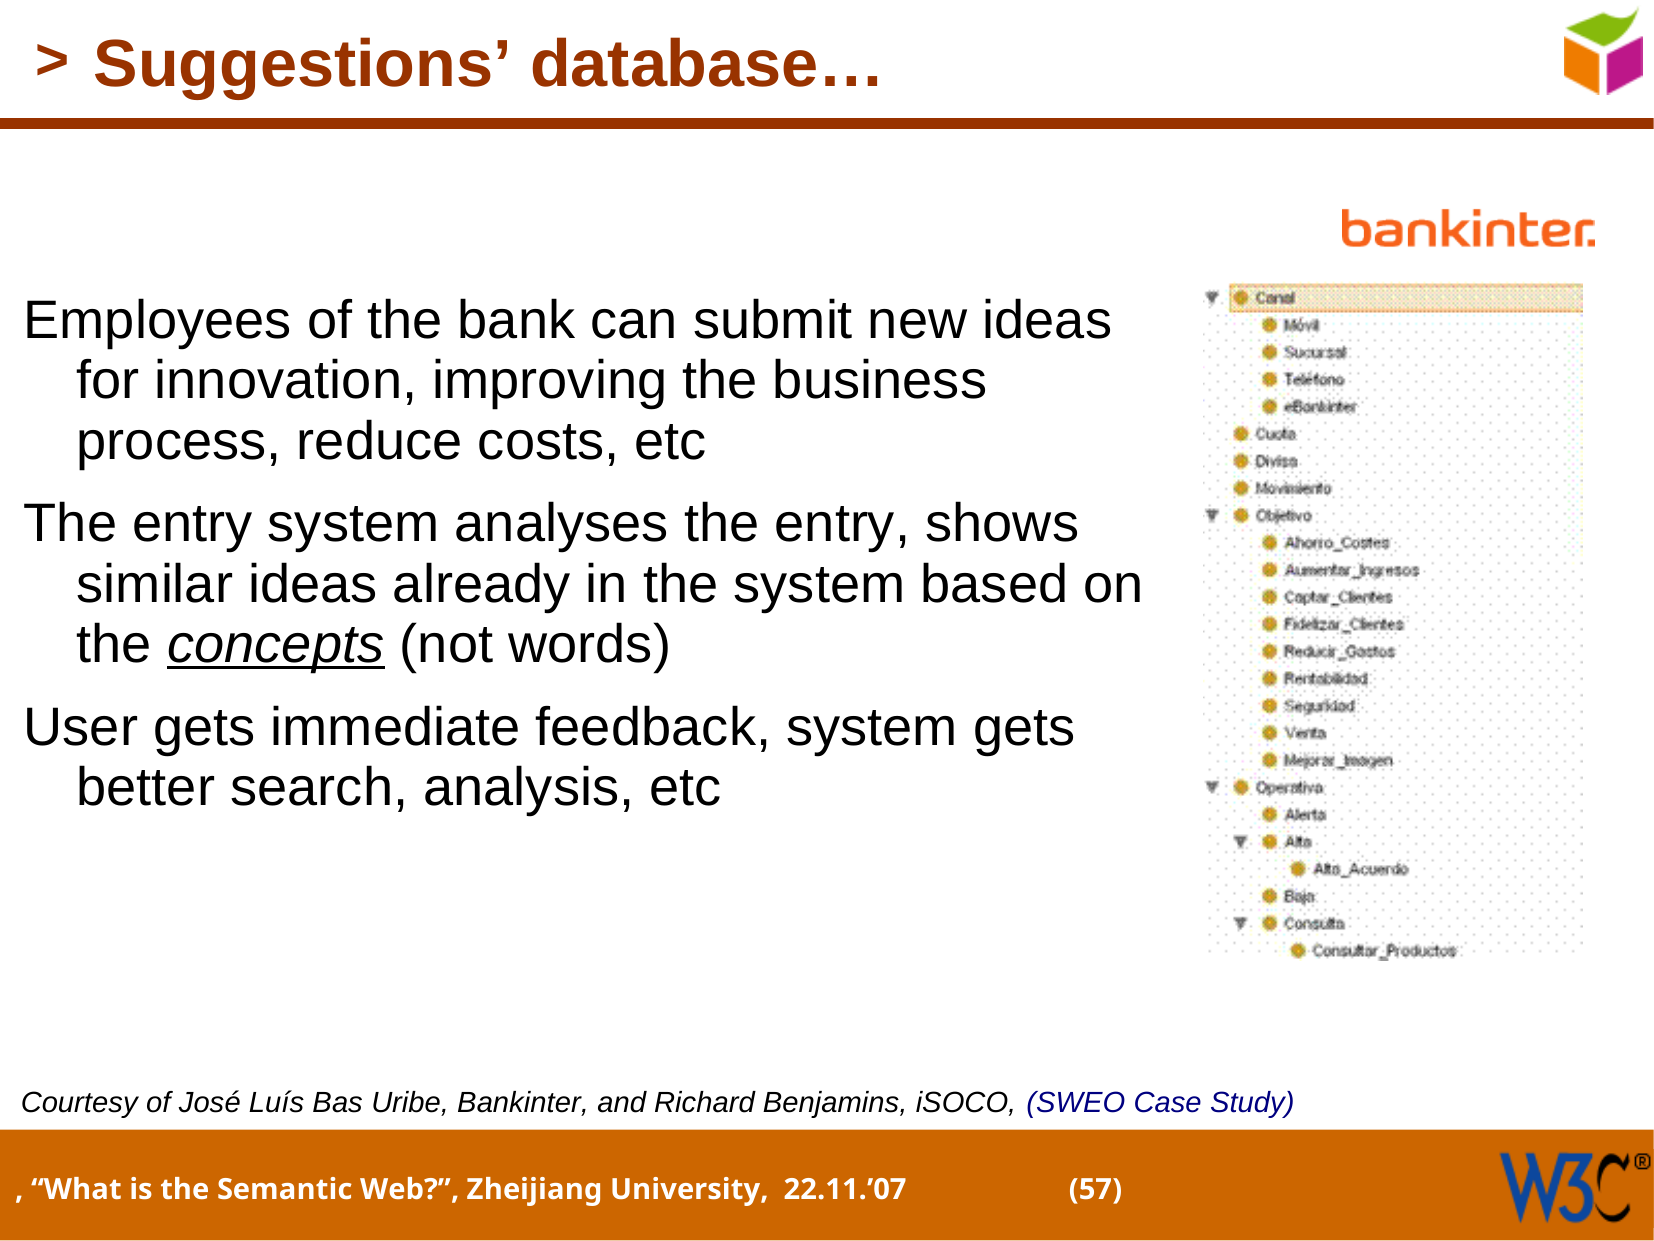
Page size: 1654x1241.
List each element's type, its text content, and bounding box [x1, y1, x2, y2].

list Employees of the bank can submit new ideas for innovation, improving the business process, reduce costs, etc The entry system analyses the entry, shows similar ideas already in the system based on the concepts (not words) User gets immediate feedback, system gets better search, analysis, etc [5, 289, 1189, 1069]
text_box Courtesy of José Luís Bas Uribe, Bankinter, and Richard Benjamins, iSOCO, (SWEO Case Study) [6, 1080, 1311, 1129]
picture [1495, 1149, 1654, 1228]
picture [1342, 206, 1595, 252]
title Suggestions’ database… [93, 0, 1493, 124]
picture [1564, 5, 1643, 95]
picture [1203, 280, 1583, 961]
